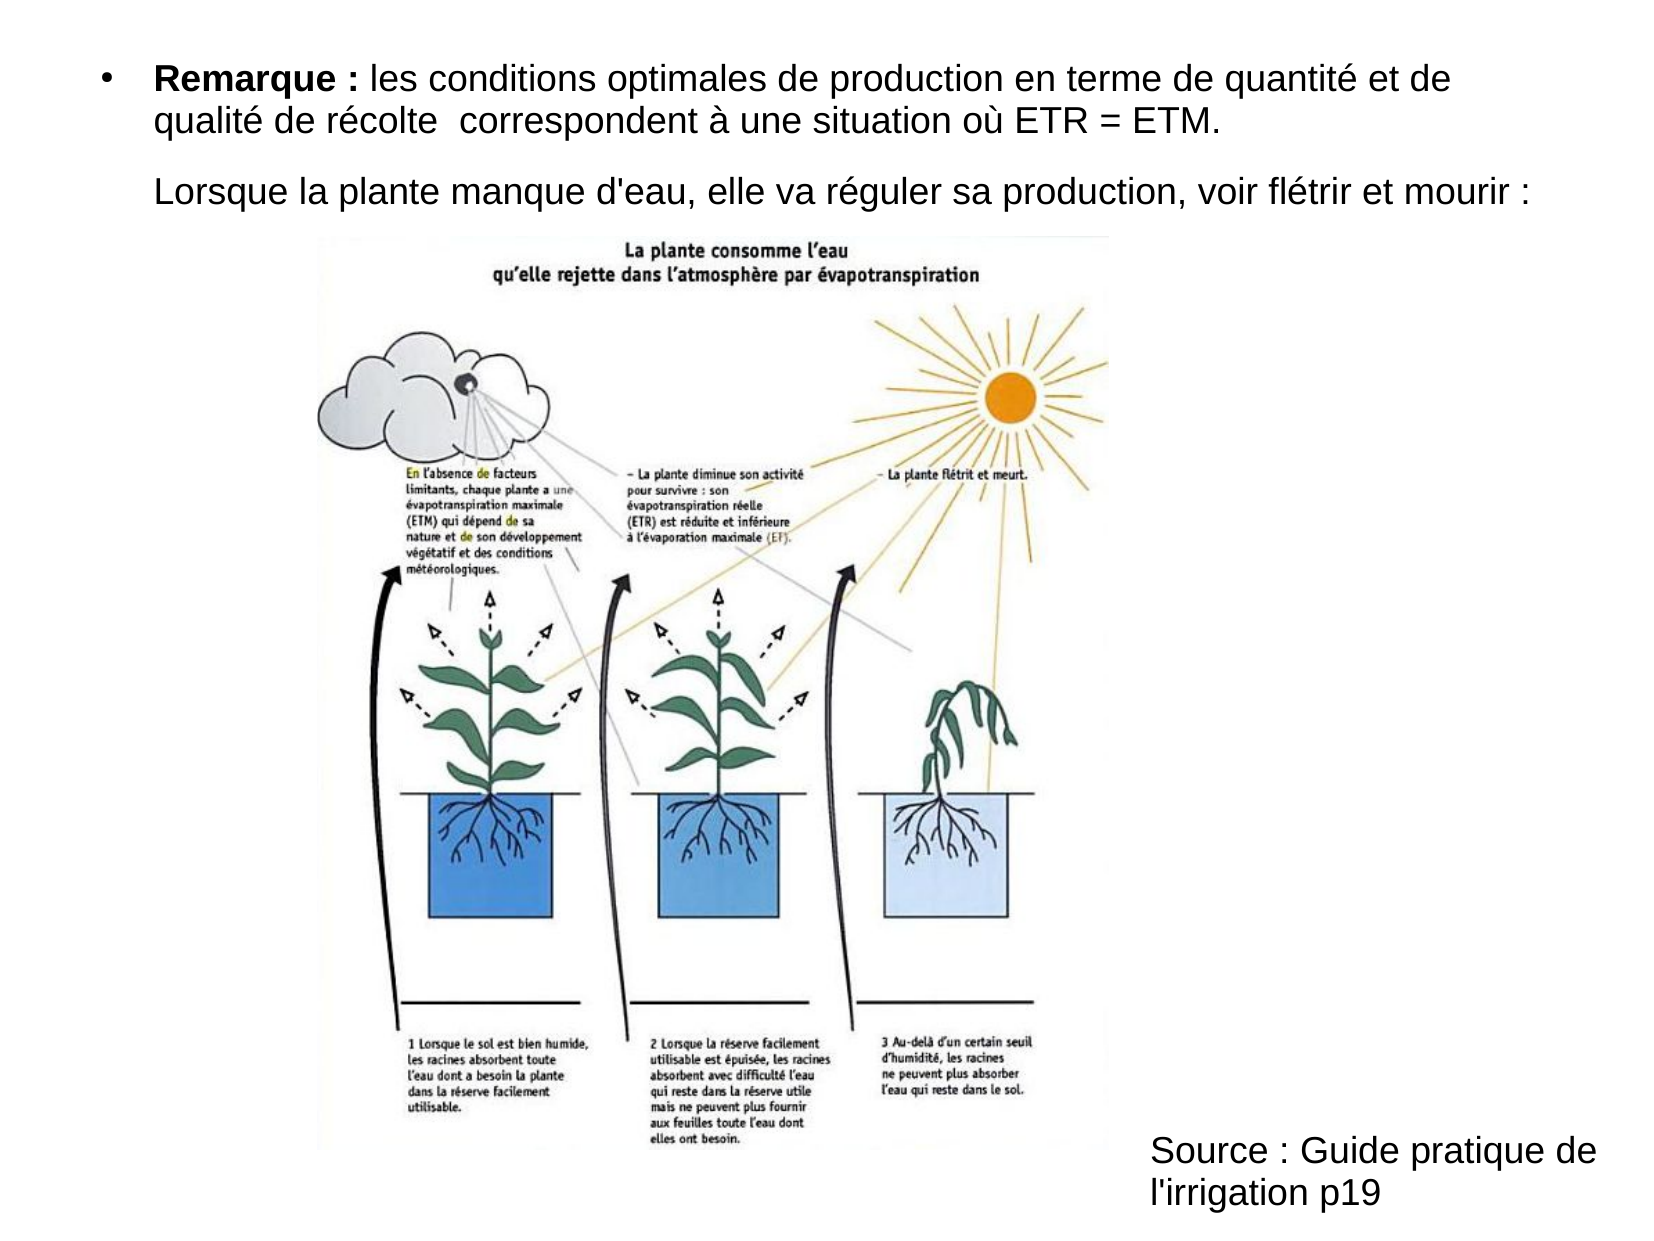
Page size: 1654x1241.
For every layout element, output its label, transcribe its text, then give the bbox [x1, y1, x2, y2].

list Remarque : les conditions optimales de production en terme de quantité et de qualité de récolte correspondent à une situation où ETR = ETM. Lorsque la plante manque d'eau, elle va réguler sa production, voir flétrir et mourir : [82, 57, 1538, 1010]
text_box Source : Guide pratique de l'irrigation p19 [1135, 1122, 1625, 1222]
picture [317, 236, 1109, 1150]
